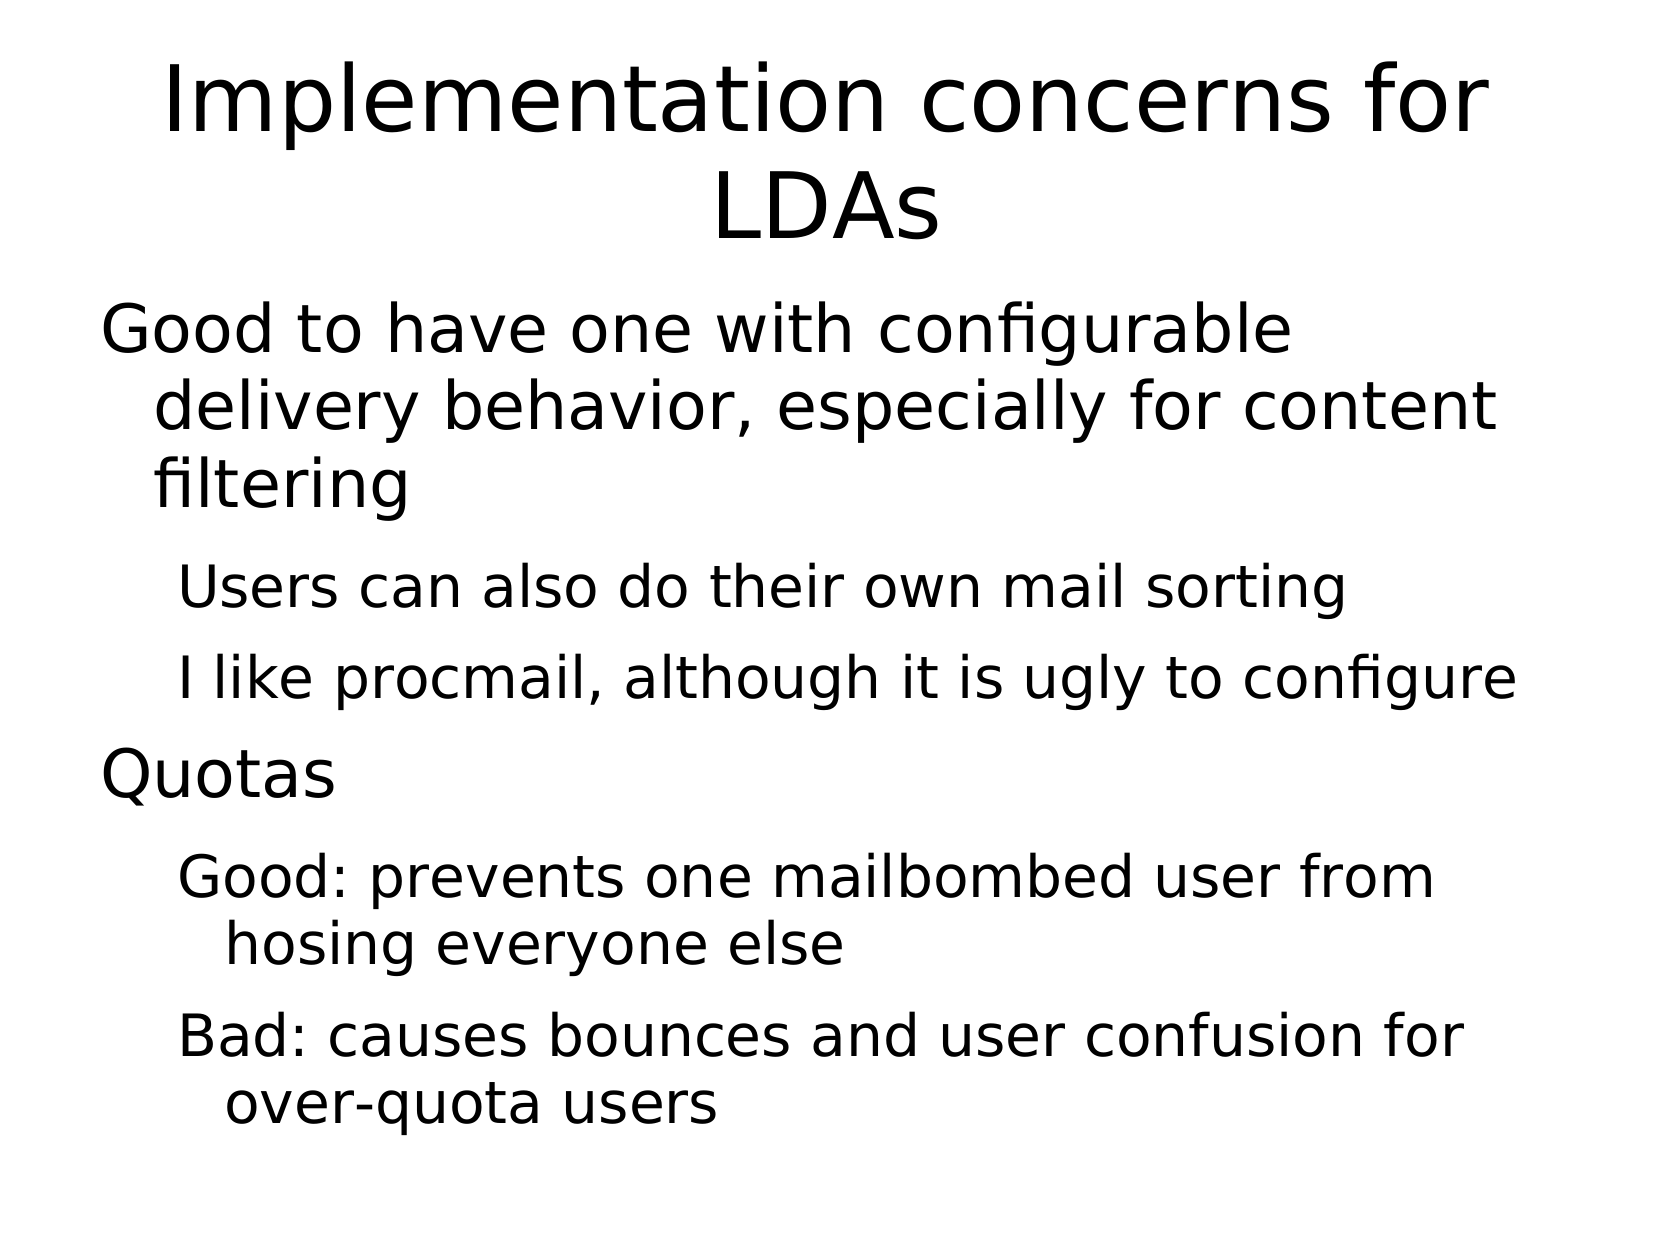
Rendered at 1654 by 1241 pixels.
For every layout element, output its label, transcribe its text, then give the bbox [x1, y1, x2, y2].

list Good to have one with configurable delivery behavior, especially for content filtering Users can also do their own mail sorting I like procmail, although it is ugly to configure Quotas Good: prevents one mailbombed user from hosing everyone else Bad: causes bounces and user confusion for over-quota users [82, 290, 1571, 1138]
title Implementation concerns for LDAs [82, 45, 1571, 261]
